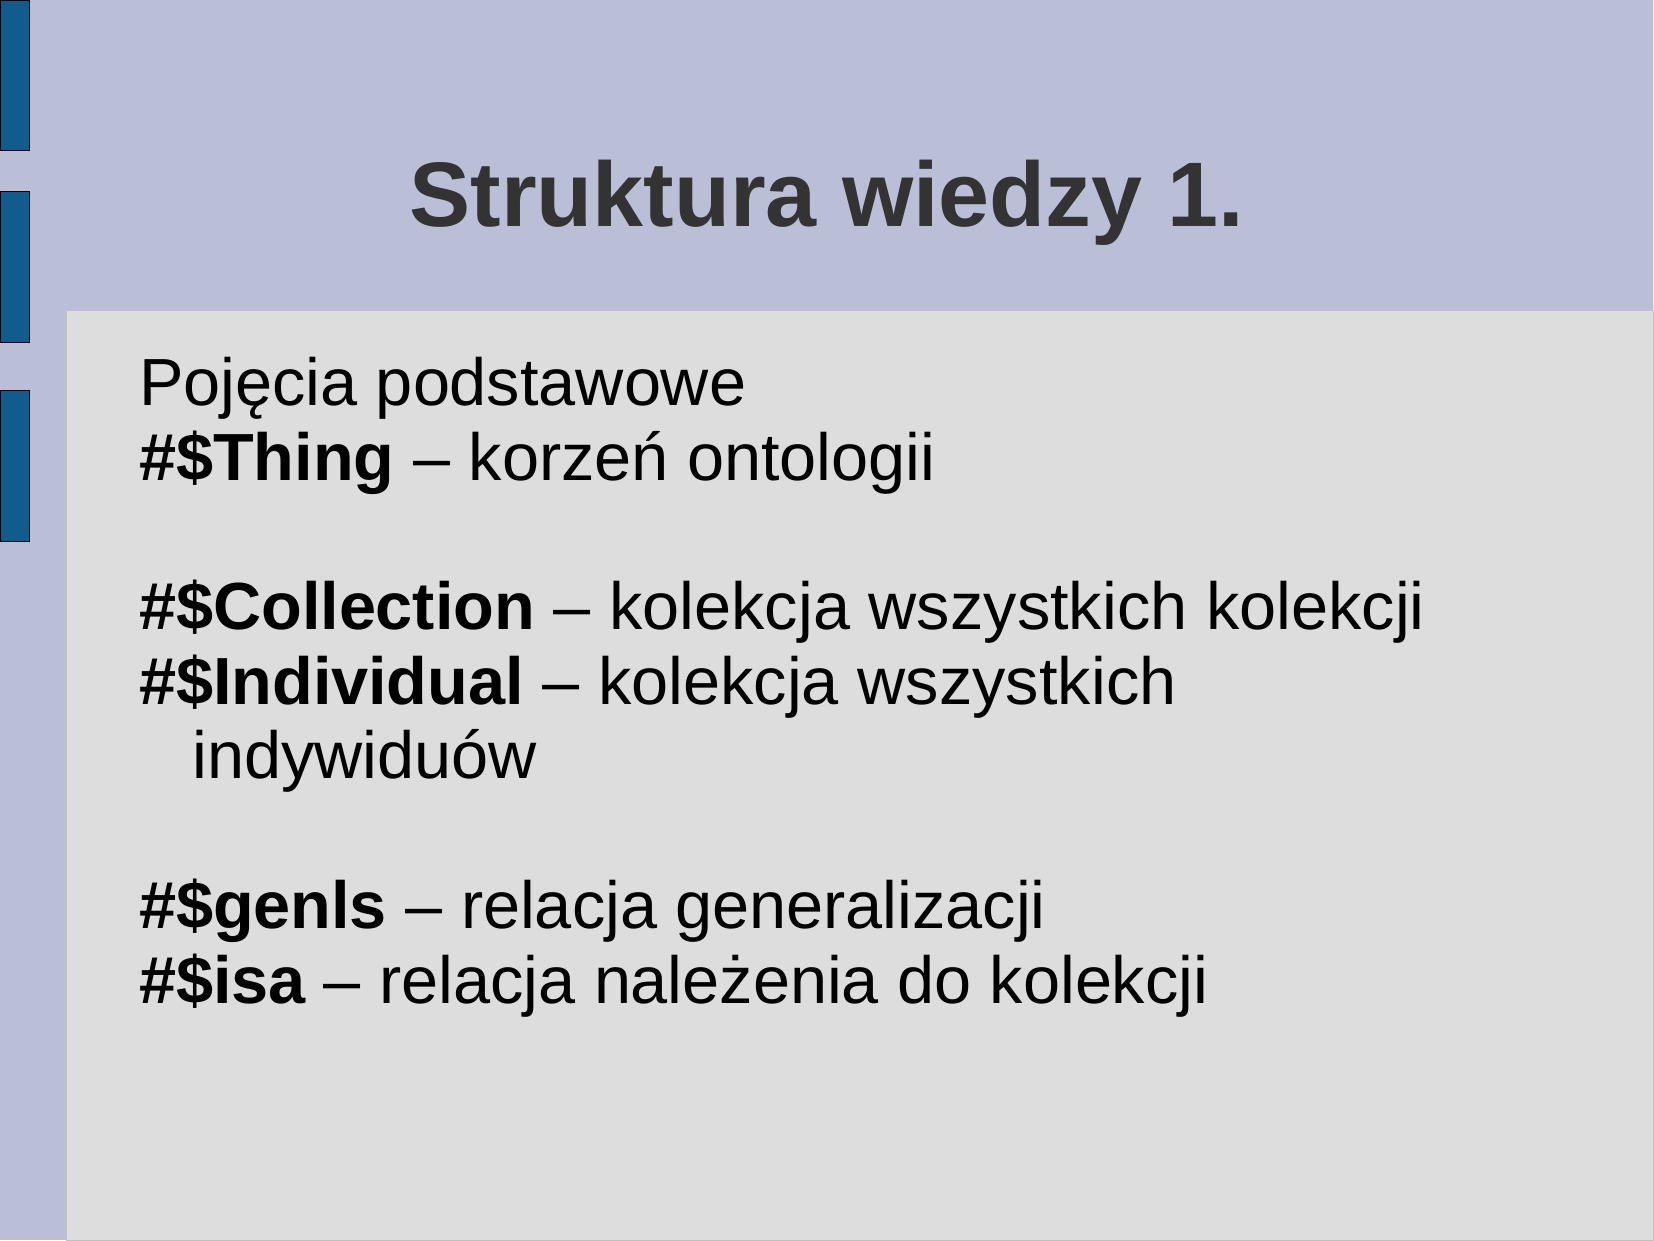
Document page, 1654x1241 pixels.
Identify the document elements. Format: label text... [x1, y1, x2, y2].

title Struktura wiedzy 1. [121, 91, 1534, 299]
list Pojęcia podstawowe #$Thing – korzeń ontologii #$Collection – kolekcja wszystkich kolekcji #$Individual – kolekcja wszystkich indywiduów #$genls – relacja generalizacji #$isa – relacja należenia do kolekcji [121, 344, 1534, 1127]
